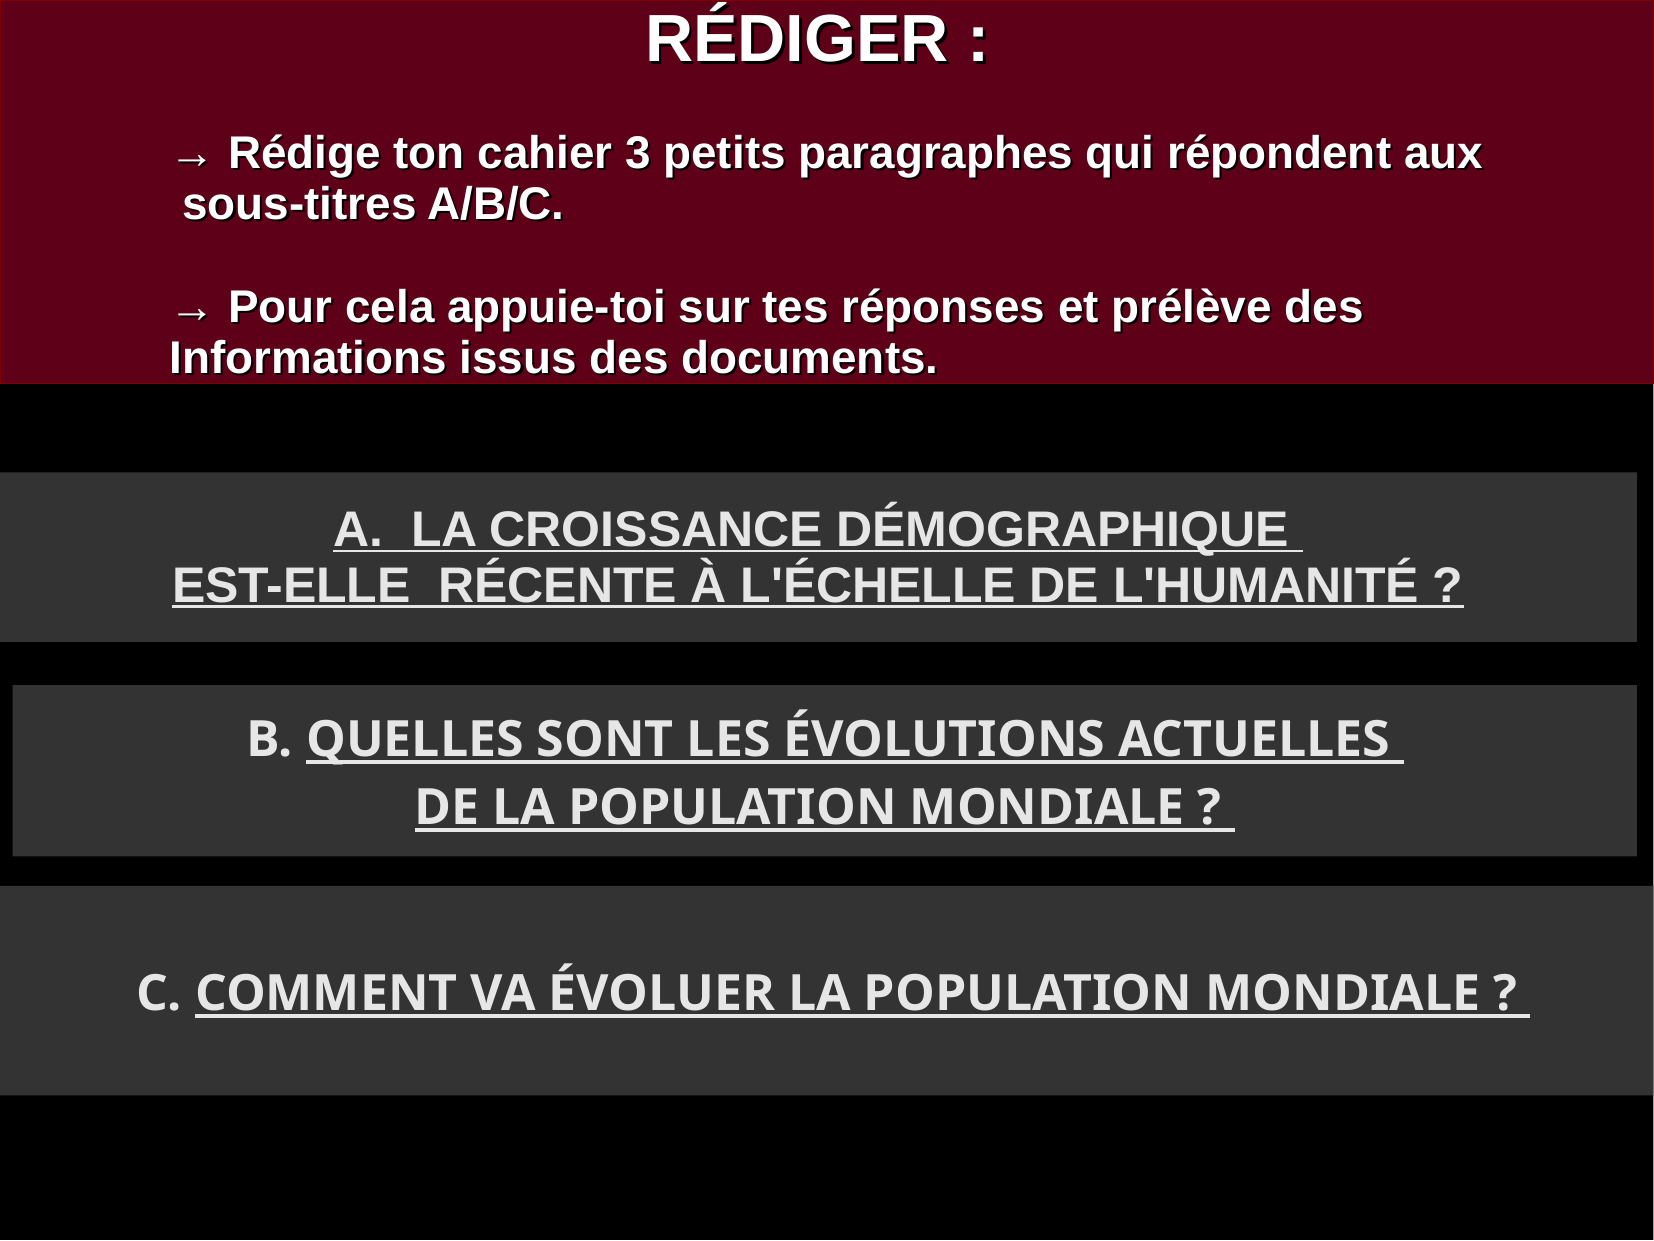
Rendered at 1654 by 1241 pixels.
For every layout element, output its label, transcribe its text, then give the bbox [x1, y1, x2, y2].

text_box A. LA CROISSANCE DÉMOGRAPHIQUE EST-ELLE RÉCENTE À L'ÉCHELLE DE L'HUMANITÉ ? [0, 472, 1637, 642]
text_box B. QUELLES SONT LES ÉVOLUTIONS ACTUELLES DE LA POPULATION MONDIALE ? [12, 685, 1637, 857]
text_box C. COMMENT VA ÉVOLUER LA POPULATION MONDIALE ? [0, 885, 1654, 1096]
text_box RÉDIGER : → Rédige ton cahier 3 petits paragraphes qui répondent aux sous-titres A/B/C. → Pour cela appuie-toi sur tes réponses et prélève des Informations issus des documents. [0, 0, 1654, 384]
